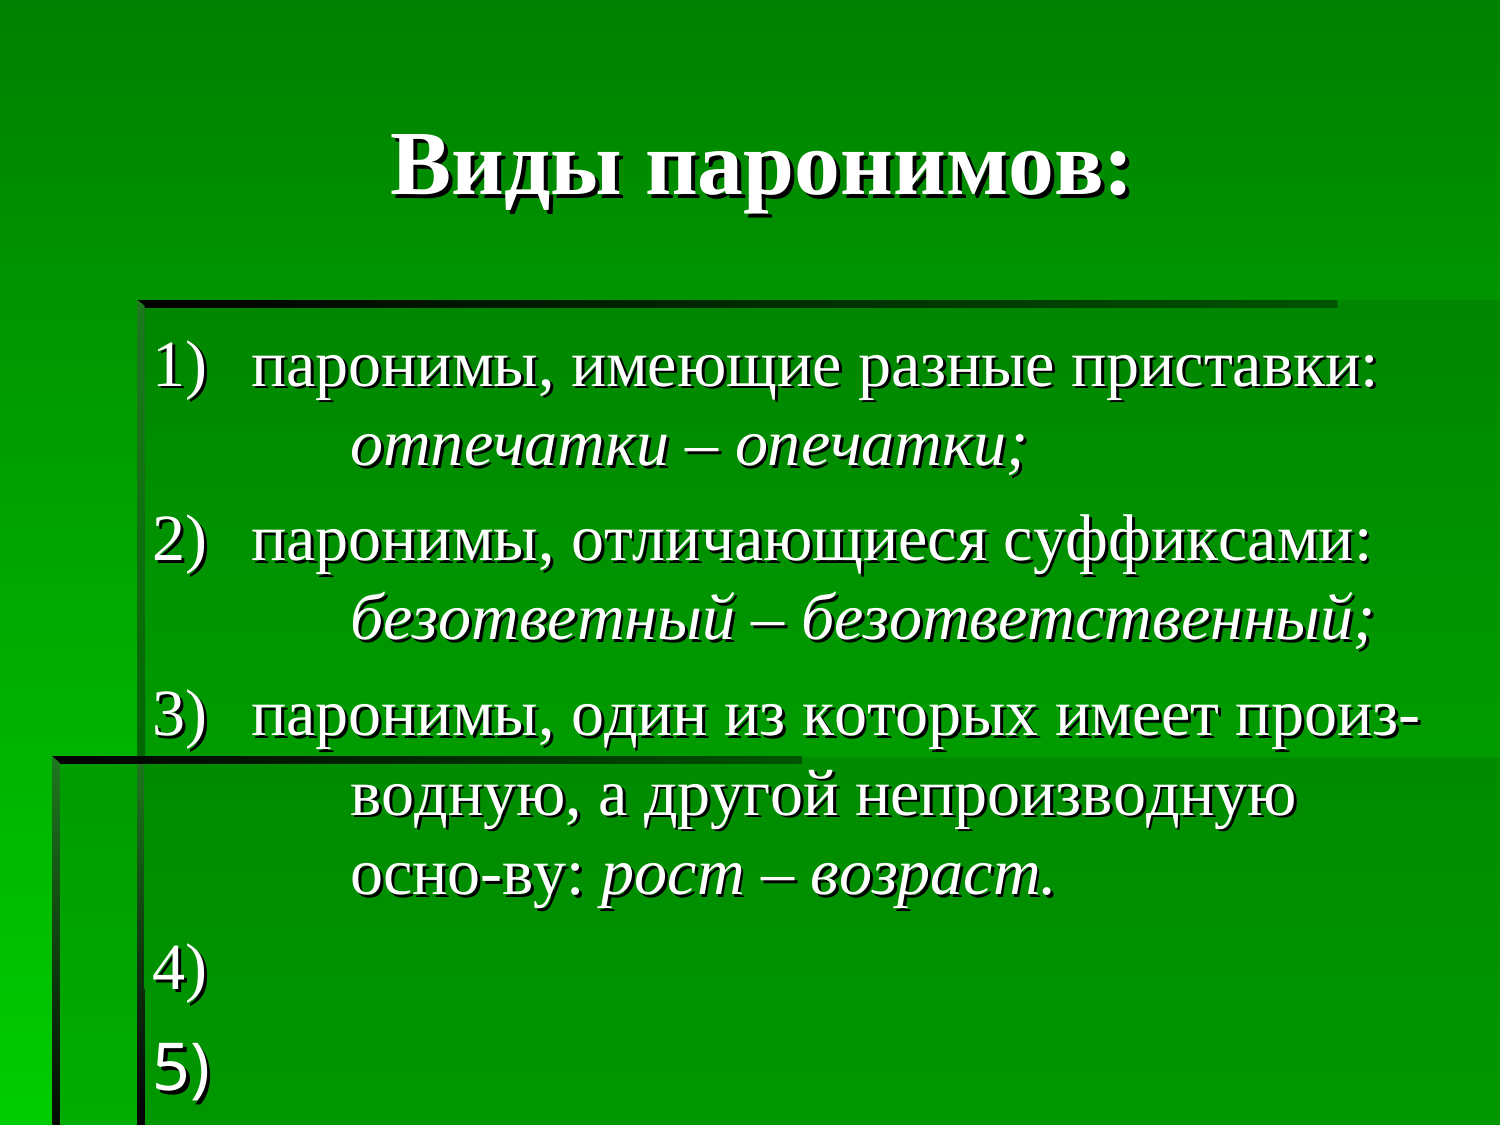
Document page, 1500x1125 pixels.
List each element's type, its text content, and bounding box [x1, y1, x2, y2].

list паронимы, имеющие разные приставки: отпечатки – опечатки; паронимы, отличающиеся суффиксами: безответный – безответственный; паронимы, один из которых имеет произ-водную, а другой непроизводную осно-ву: рост – возраст. [137, 312, 1452, 1001]
title Виды паронимов: [75, 40, 1451, 276]
